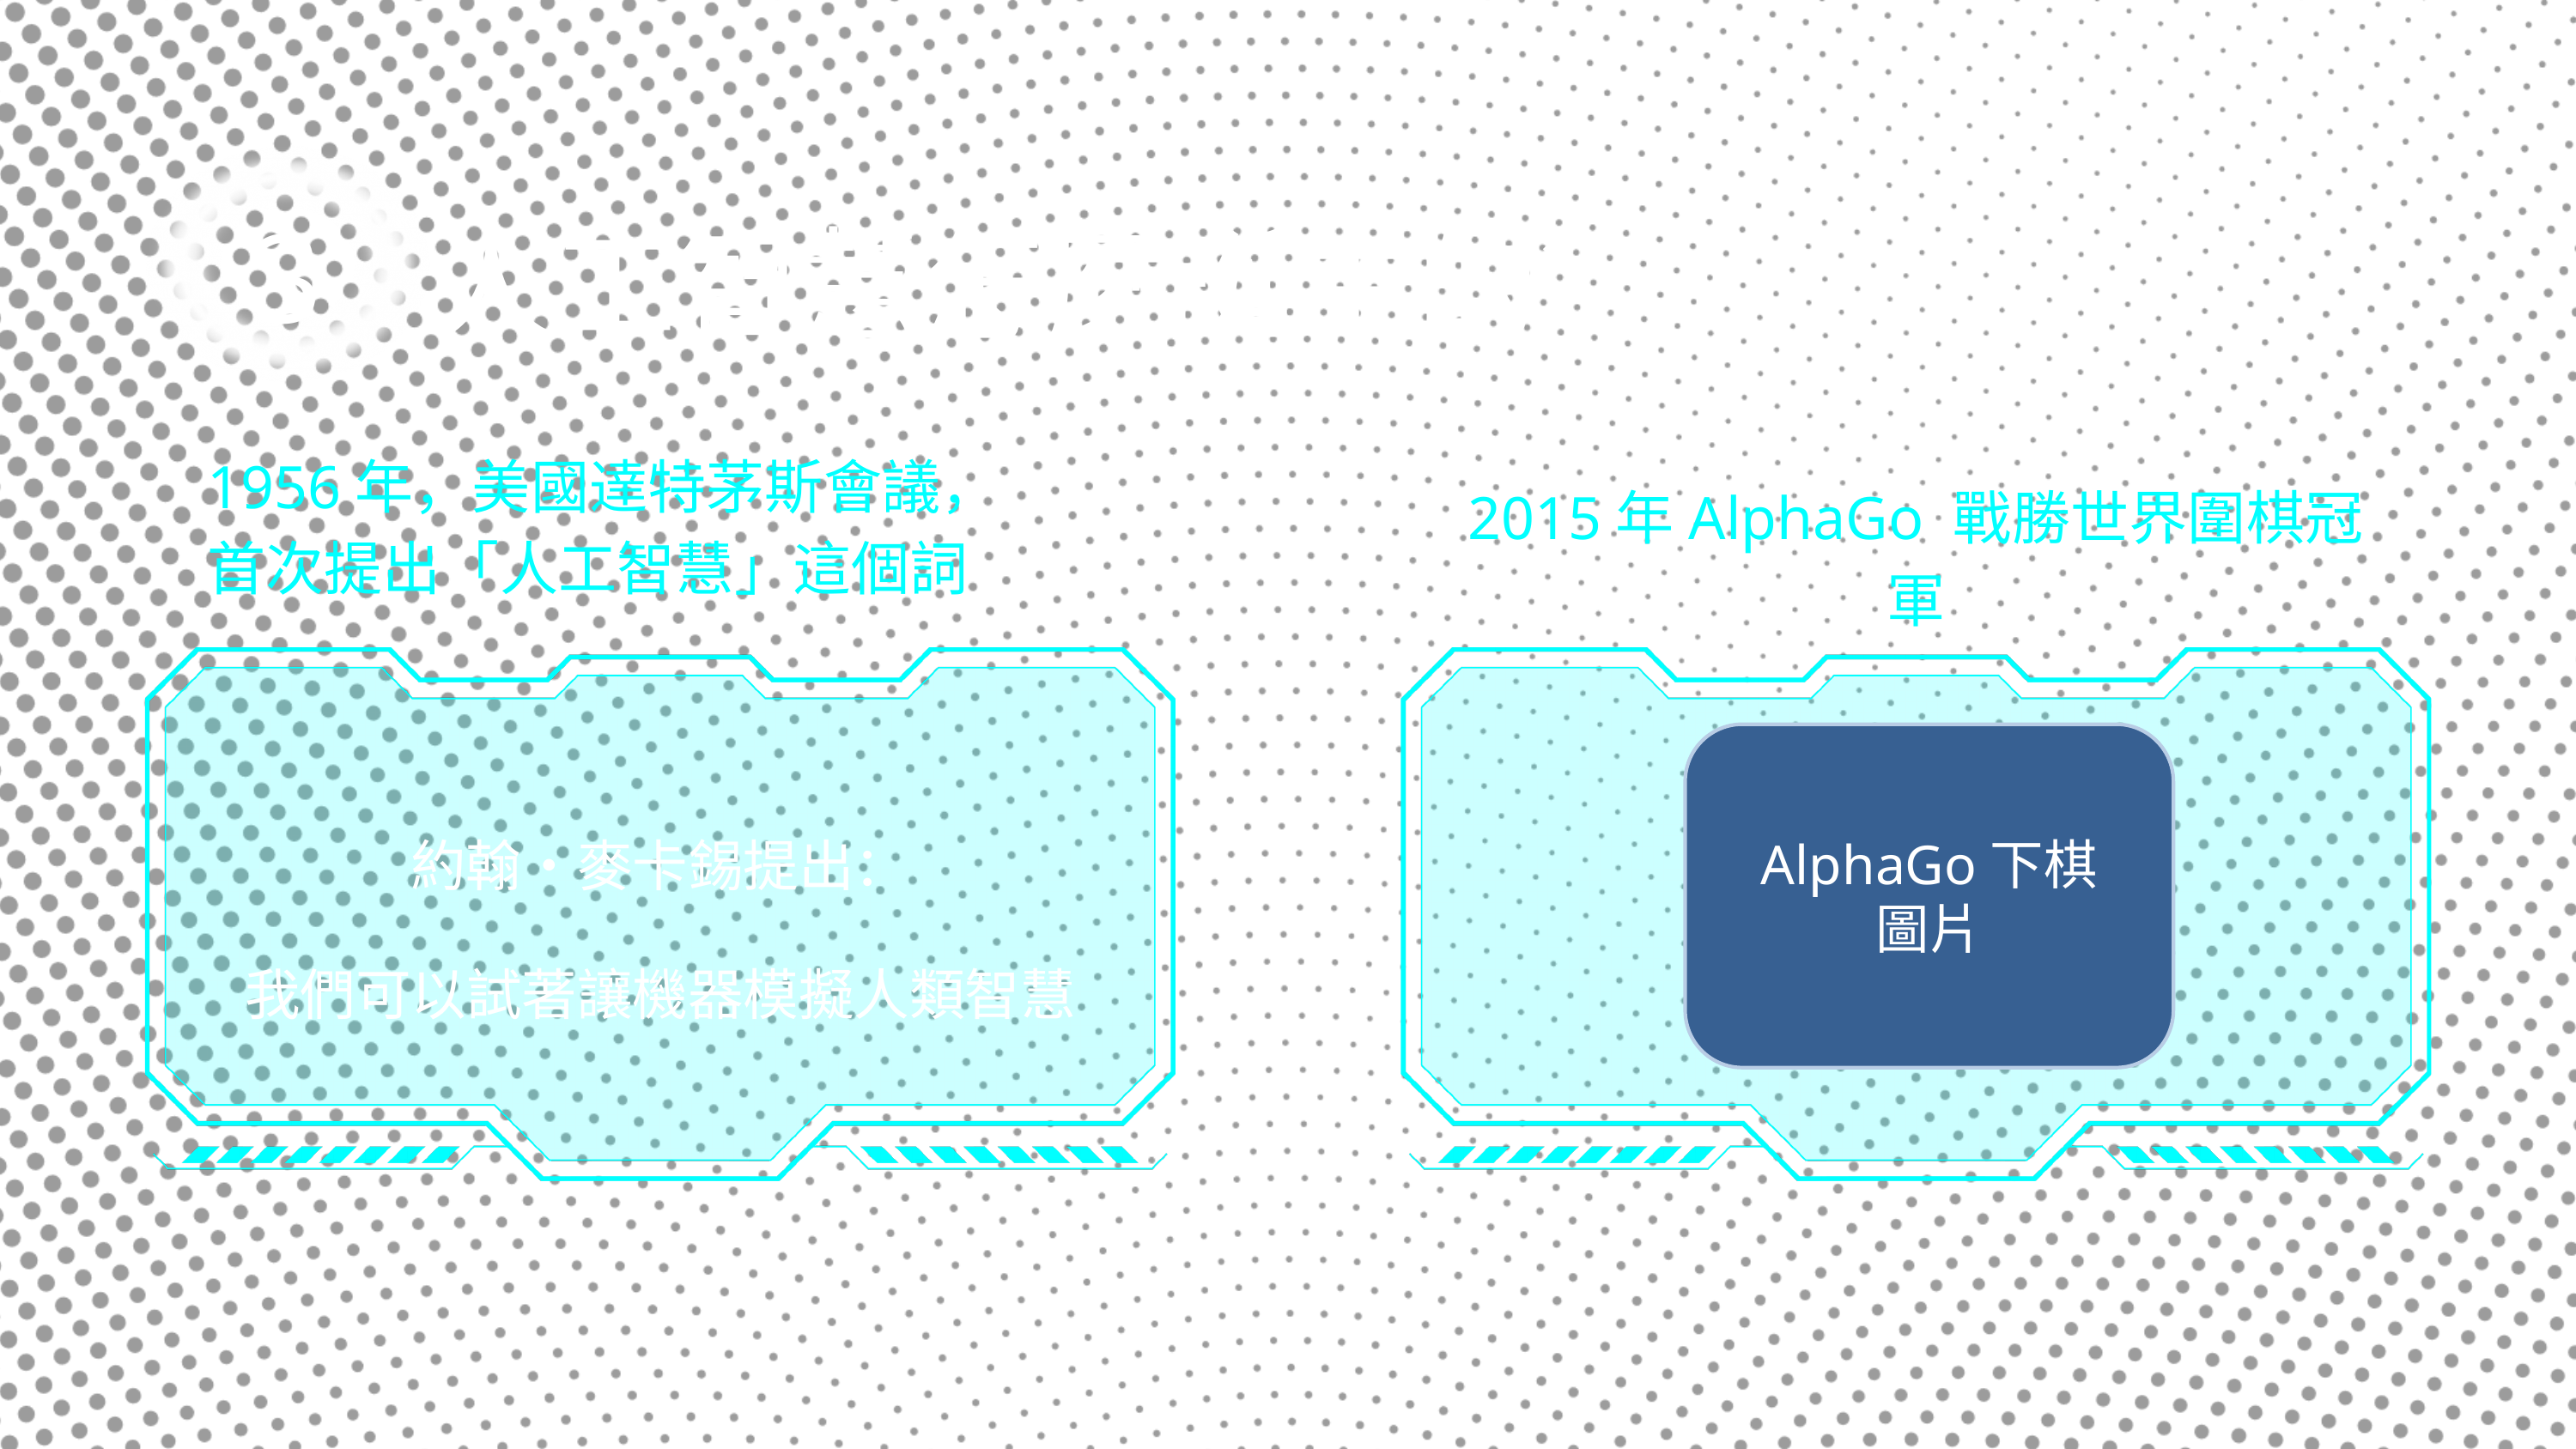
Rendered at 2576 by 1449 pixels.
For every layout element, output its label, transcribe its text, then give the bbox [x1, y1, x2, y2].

text_box 人工智慧怎麼誕生的？ [430, 182, 2544, 350]
text_box 約翰‧麥卡錫提出： 我們可以試著讓機器模擬人類智慧 [206, 767, 1114, 1012]
text_box 1956年，美國達特茅斯會議， 首次提出「人工智慧」這個詞 [206, 438, 1086, 600]
text_box 2015年AlphaGo 戰勝世界圍棋冠軍 [1444, 470, 2387, 549]
text_box [0, 0, 2576, 1449]
text_box 3 [234, 174, 341, 337]
text_box AlphaGo下棋圖片 [1732, 824, 2127, 968]
